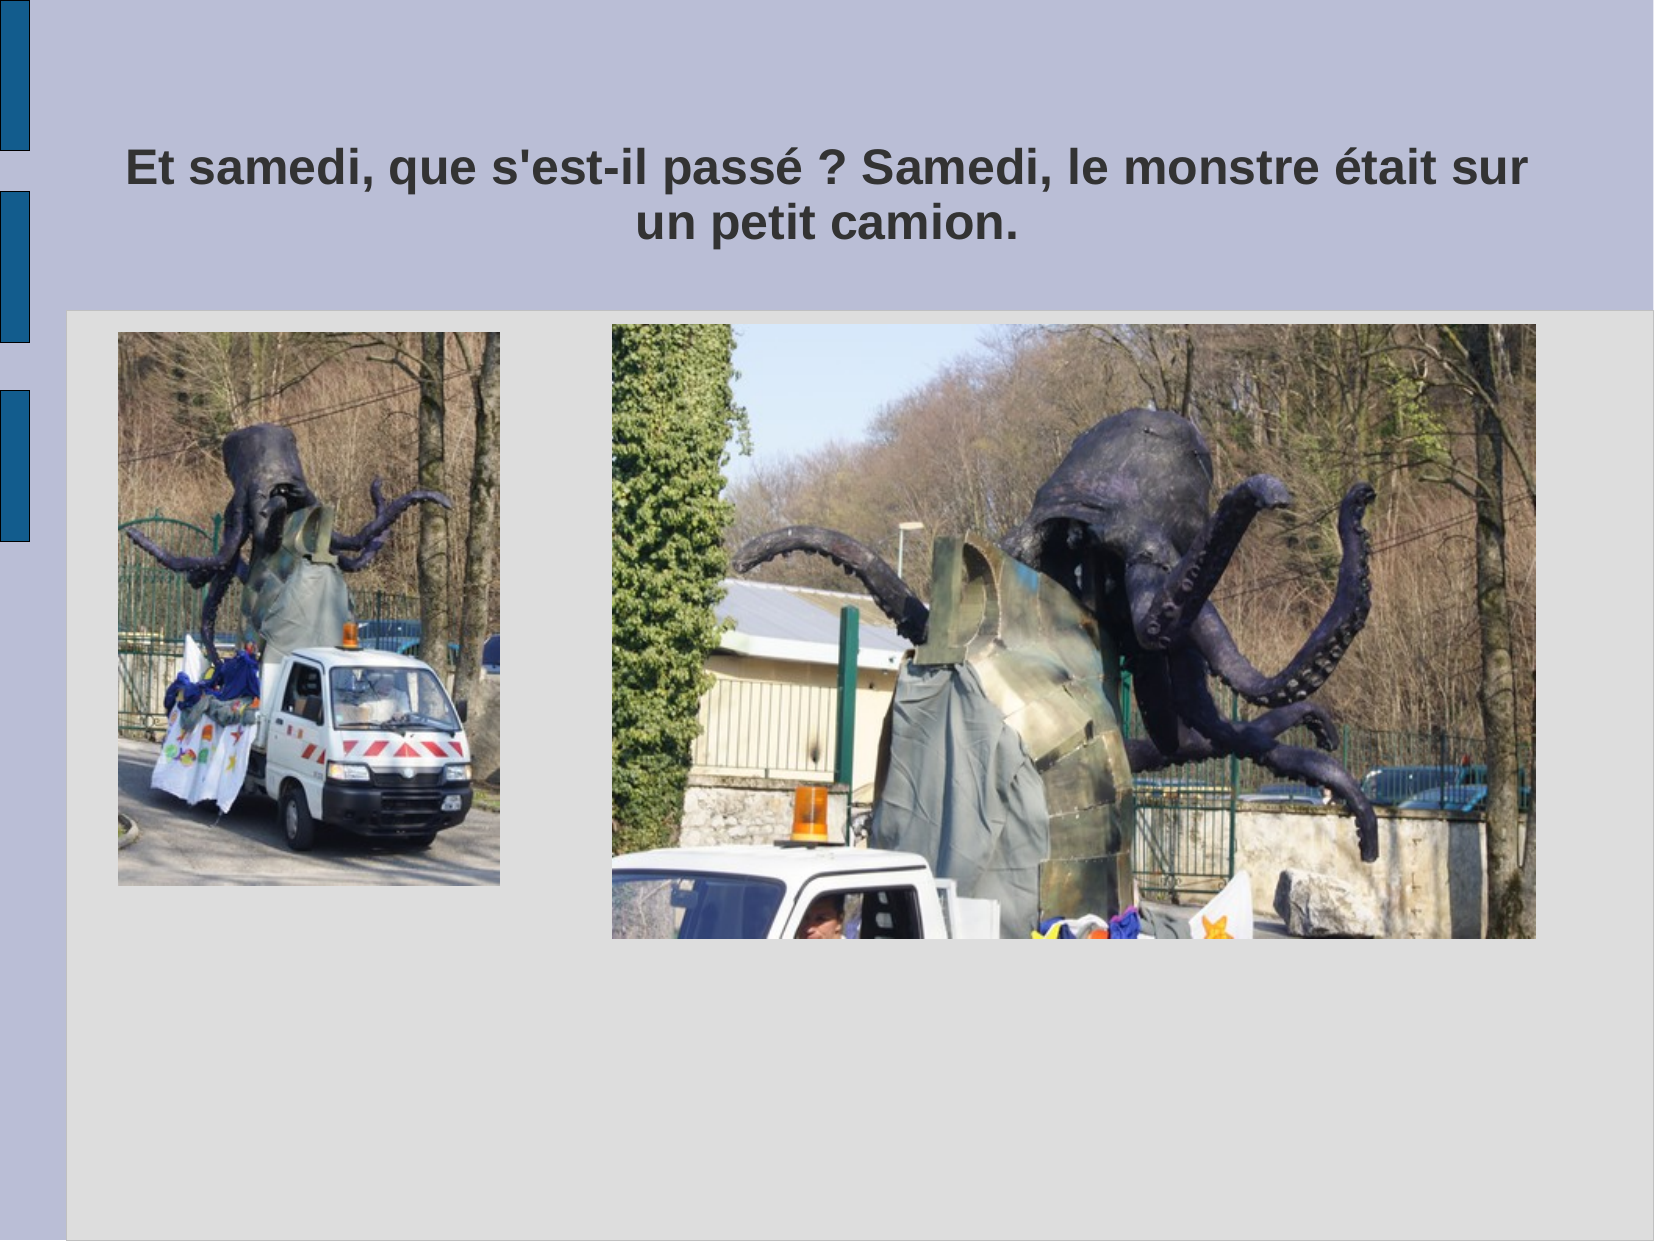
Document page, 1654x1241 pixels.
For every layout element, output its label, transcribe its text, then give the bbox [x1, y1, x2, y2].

picture [118, 332, 500, 886]
title Et samedi, que s'est-il passé ? Samedi, le monstre était sur un petit camion. [121, 91, 1534, 299]
picture [612, 324, 1536, 939]
